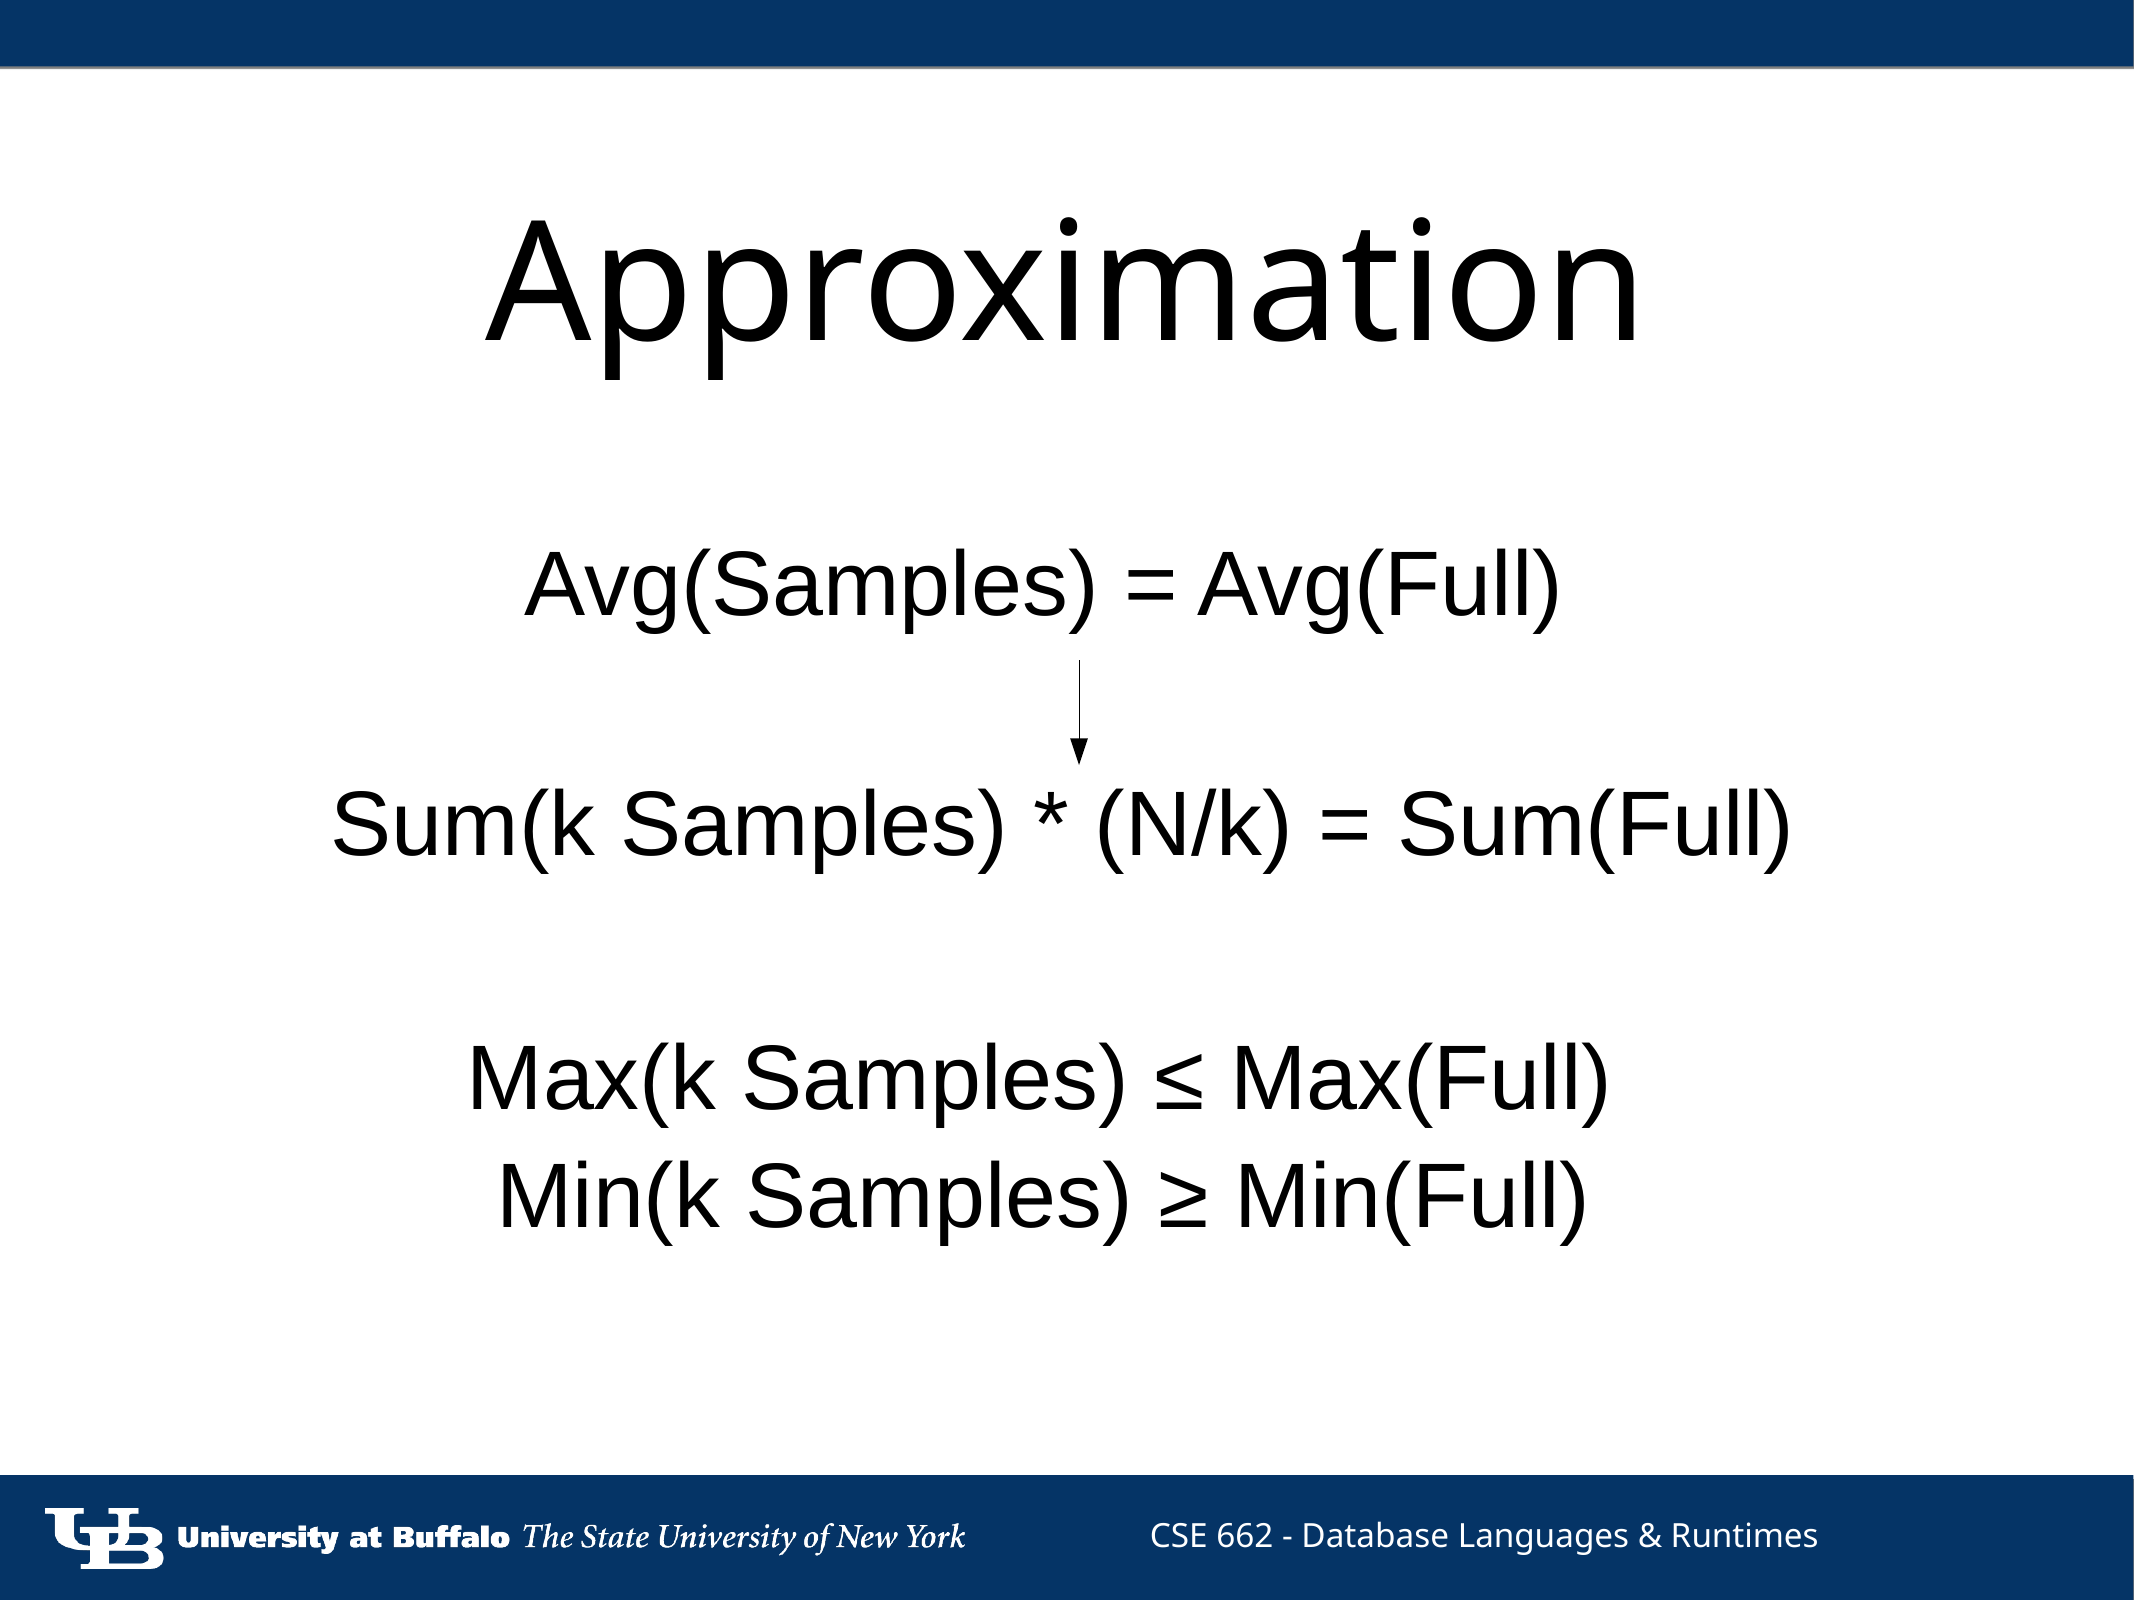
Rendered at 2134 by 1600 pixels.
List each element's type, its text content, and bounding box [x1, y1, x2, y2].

title Approximation [156, 124, 1978, 428]
text_box Min(k Samples) ≥ Min(Full) [481, 1137, 1608, 1255]
text_box Max(k Samples) ≤ Max(Full) [451, 1018, 1629, 1137]
picture [45, 1508, 965, 1569]
text_box Sum(k Samples) * (N/k) = Sum(Full) [315, 765, 1812, 883]
text_box Avg(Samples) = Avg(Full) [510, 525, 1580, 643]
